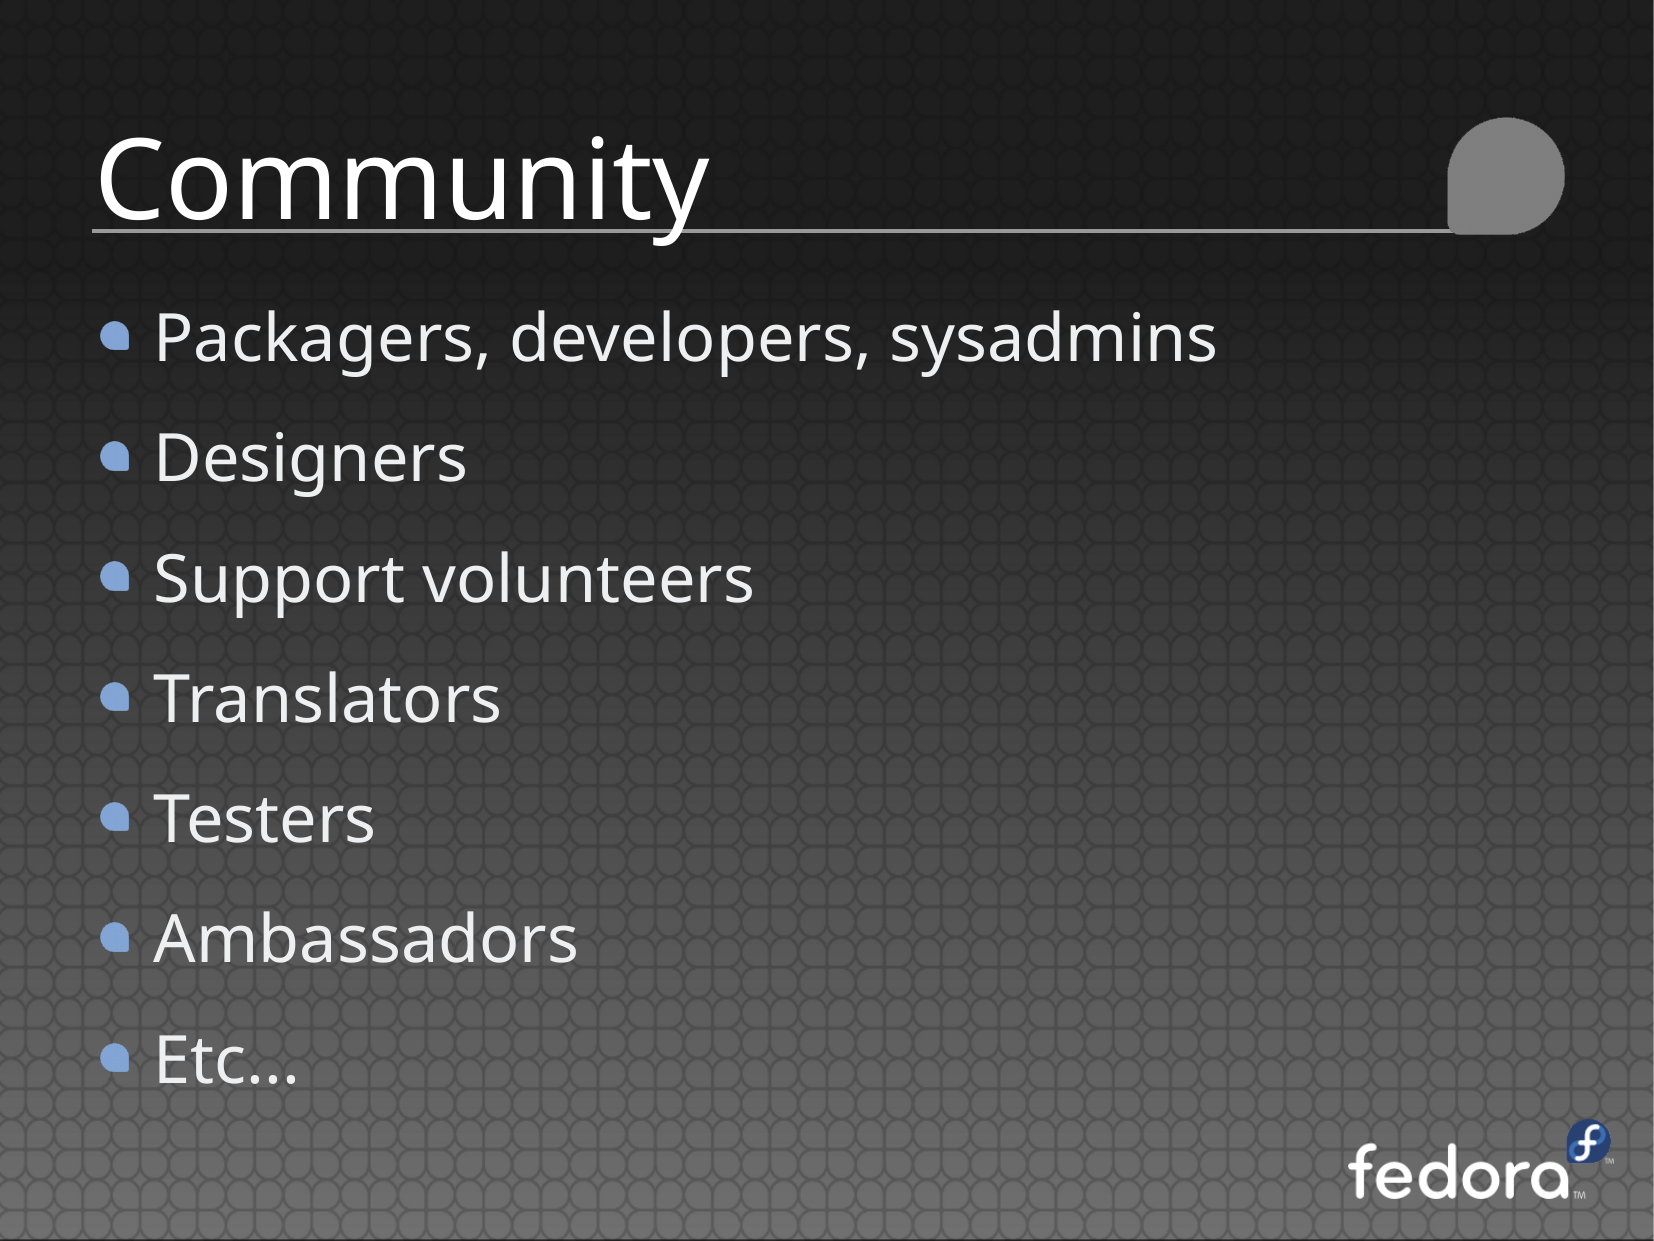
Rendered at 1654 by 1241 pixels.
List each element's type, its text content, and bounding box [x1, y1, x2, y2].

title Community [94, 100, 1426, 251]
picture [0, 0, 1654, 1241]
list Packagers, developers, sysadmins Designers Support volunteers Translators Testers Ambassadors Etc... [82, 290, 1571, 1094]
